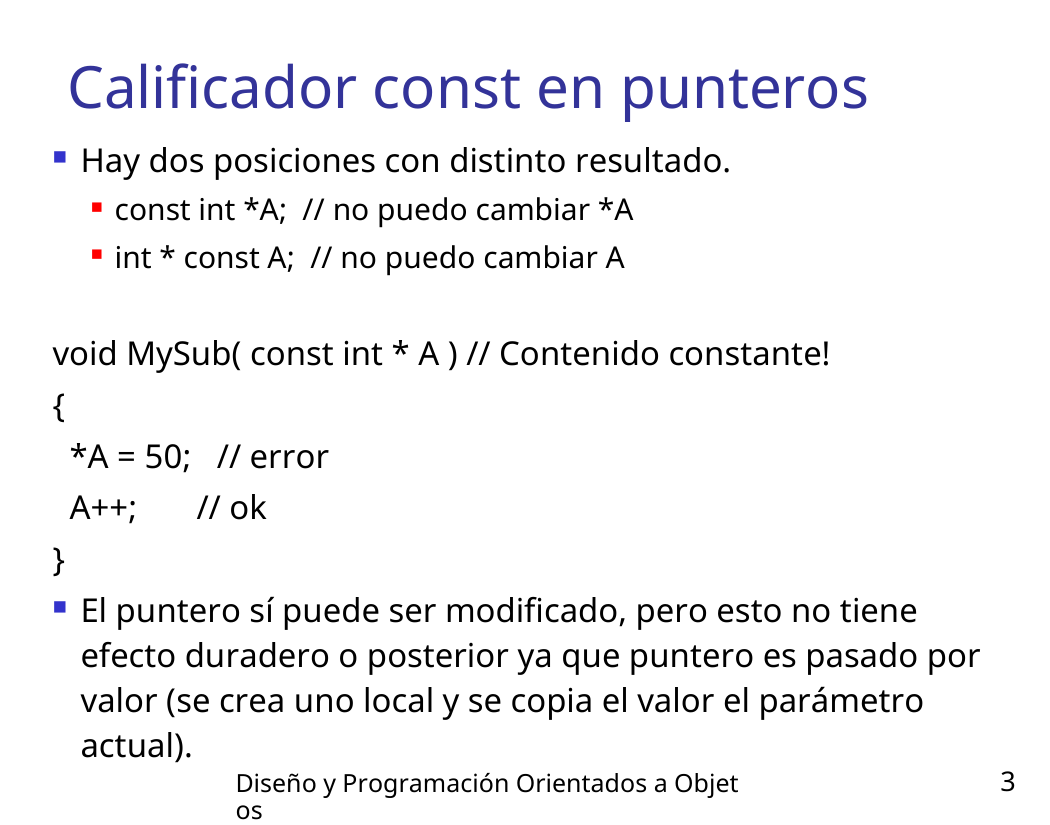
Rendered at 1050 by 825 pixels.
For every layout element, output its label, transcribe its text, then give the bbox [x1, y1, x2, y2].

list Hay dos posiciones con distinto resultado. const int *A; // no puedo cambiar *A int * const A; // no puedo cambiar A void MySub( const int * A ) // Contenido constante! { *A = 50; // error A++; // ok } El puntero sí puede ser modificado, pero esto no tiene efecto duradero o posterior ya que puntero es pasado por valor (se crea uno local y se copia el valor el parámetro actual). [52, 137, 1024, 770]
title Calificador const en punteros [52, 3, 1026, 134]
